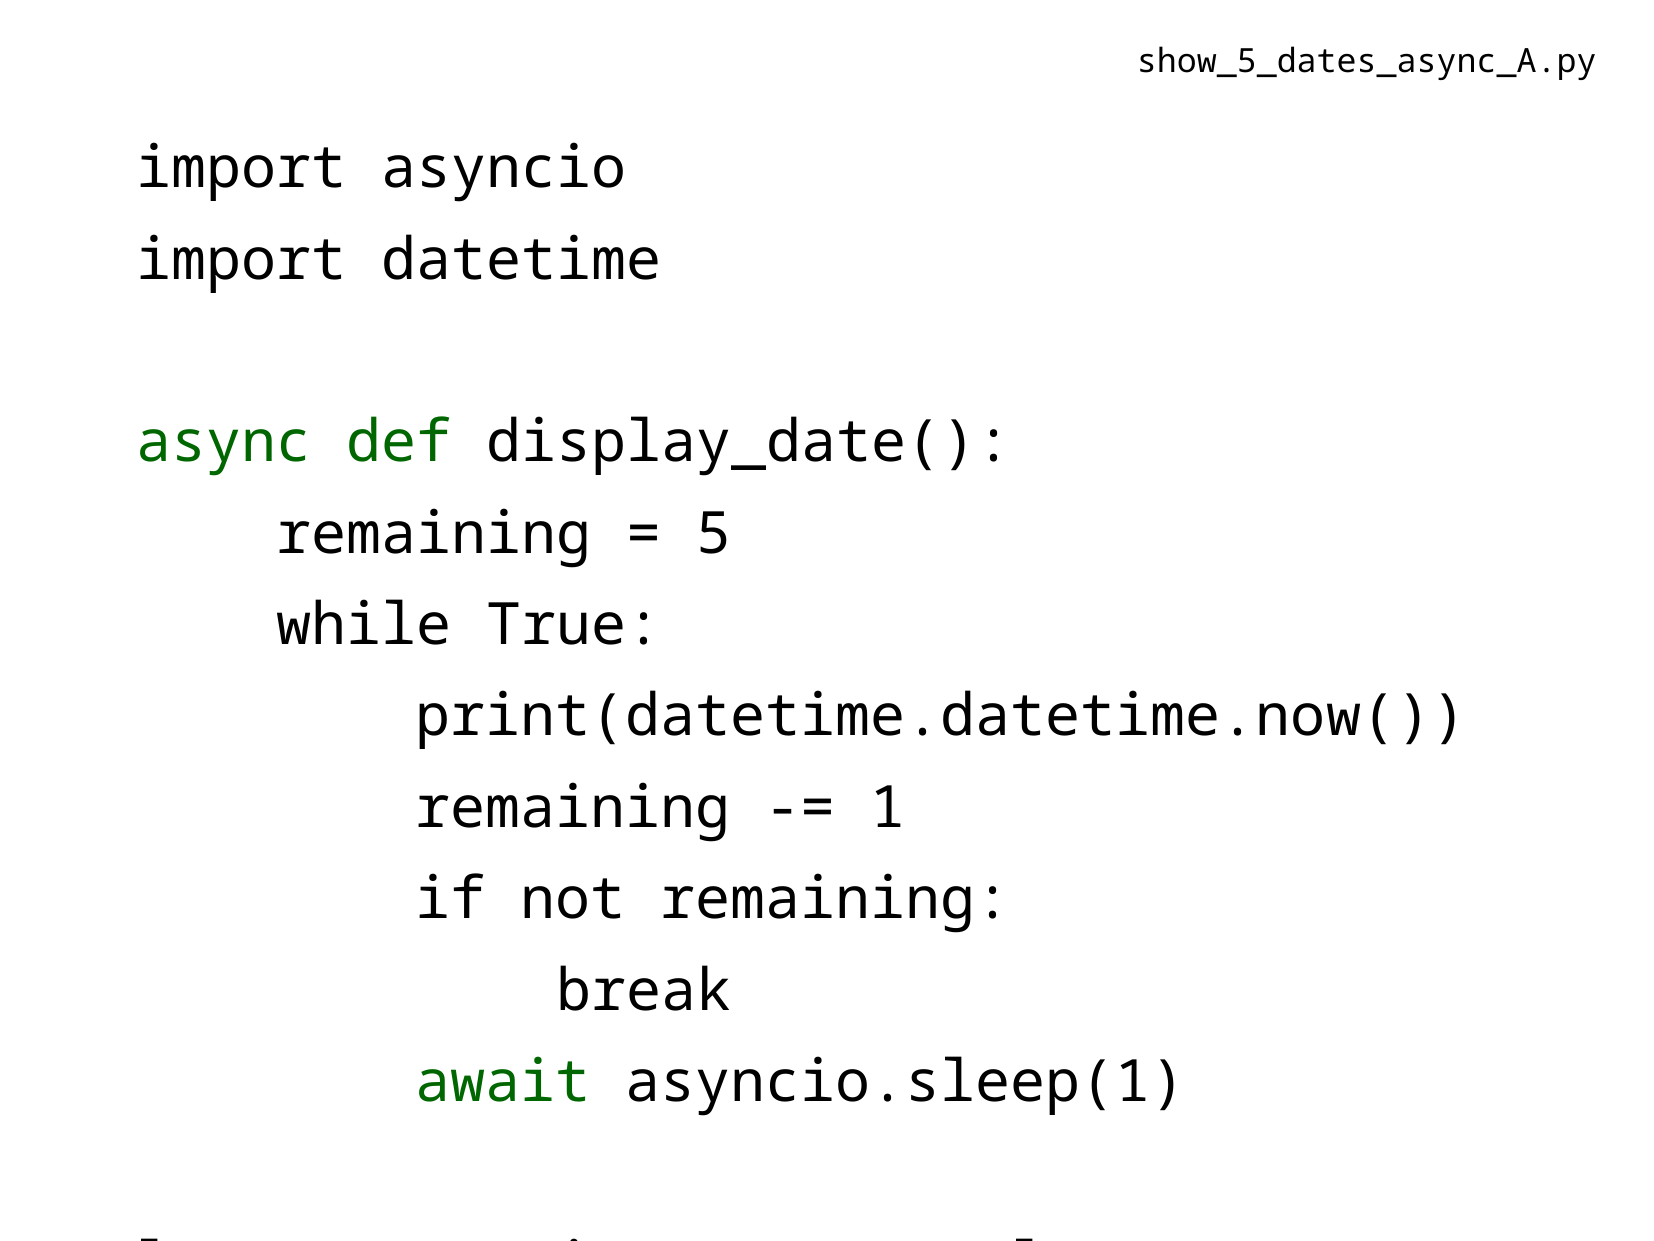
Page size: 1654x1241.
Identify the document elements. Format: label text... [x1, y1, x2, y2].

text_box show_5_dates_async_A.py [1122, 29, 1633, 122]
text_box import asyncio import datetime async def display_date(): remaining = 5 while True: print(datetime.datetime.now()) remaining -= 1 if not remaining: break await asyncio.sleep(1) loop = asyncio.get_event_loop() loop.run_until_complete(display_date()) [121, 118, 1619, 1193]
